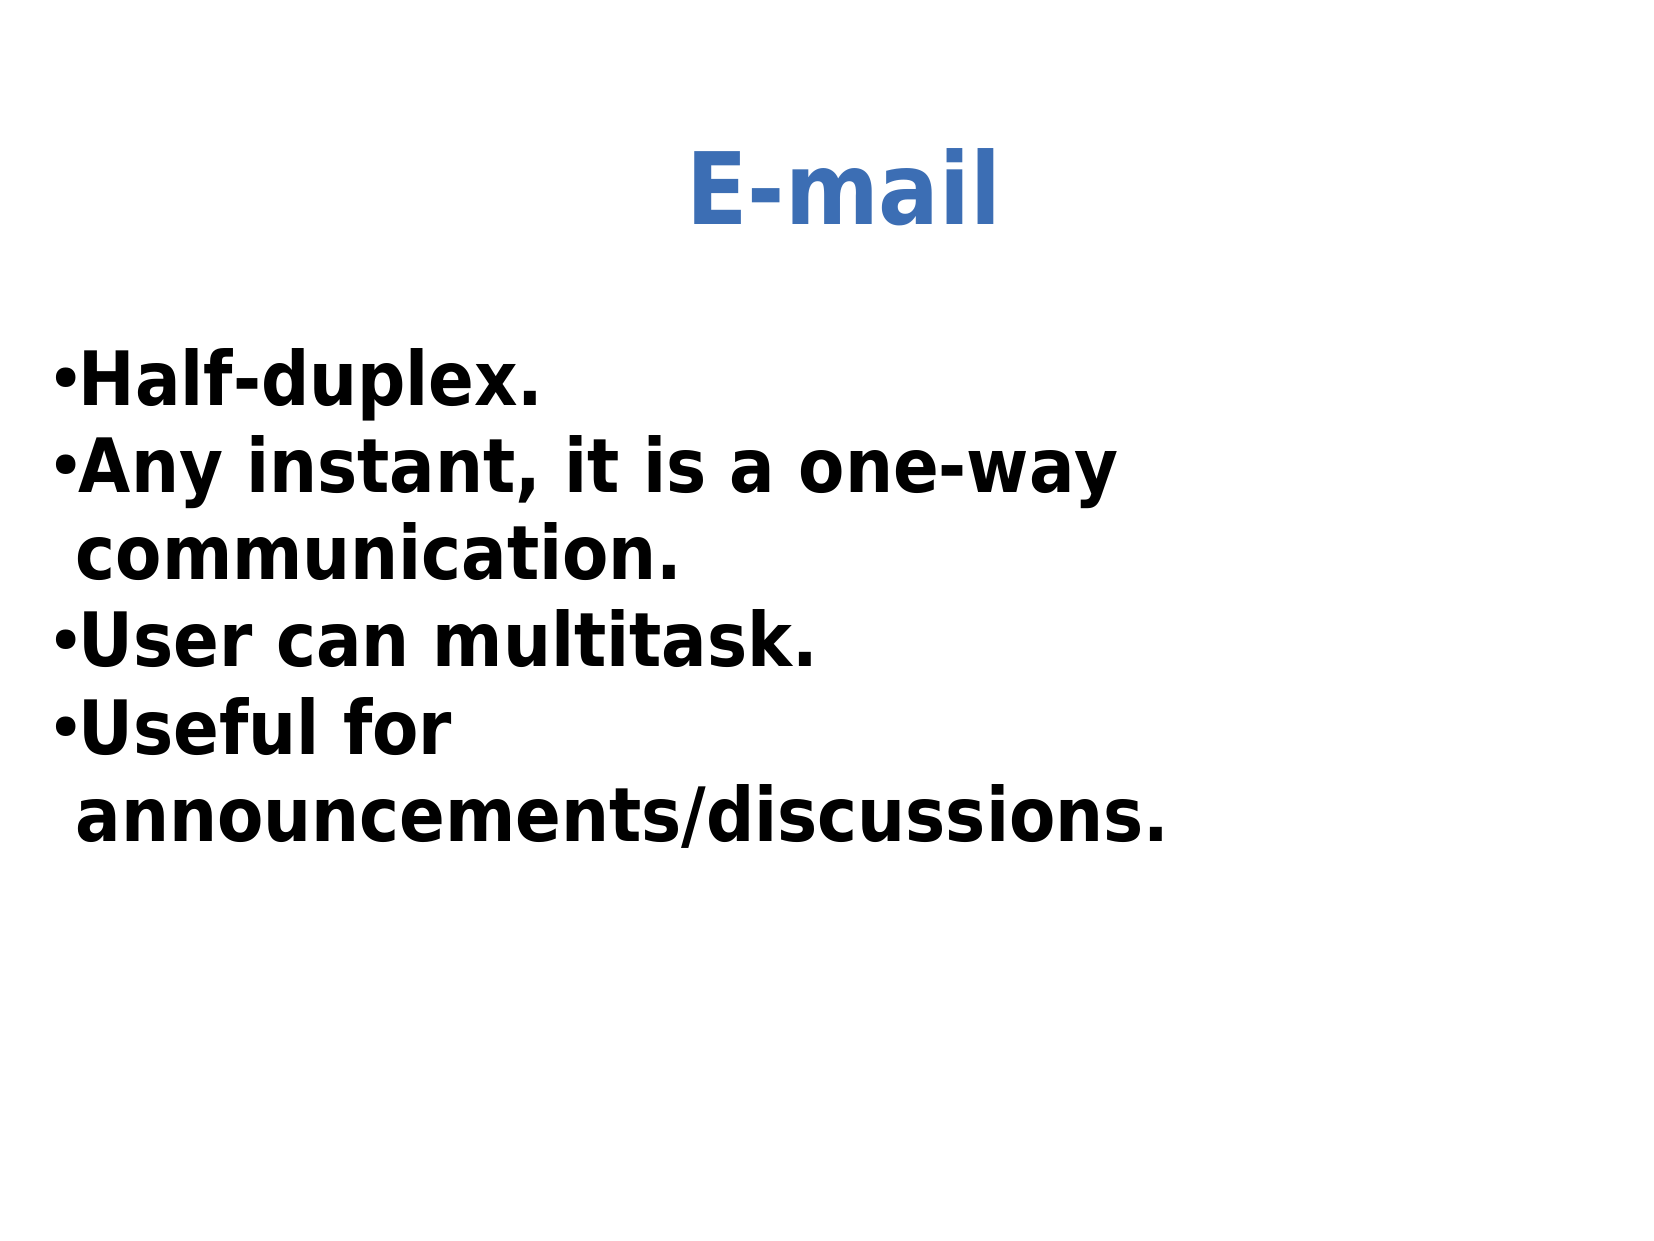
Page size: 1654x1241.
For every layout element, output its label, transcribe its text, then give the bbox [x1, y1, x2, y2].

text_box E-mail Half-duplex. Any instant, it is a one-way communication. User can multitask. Useful for announcements/discussions. [37, 124, 1651, 942]
